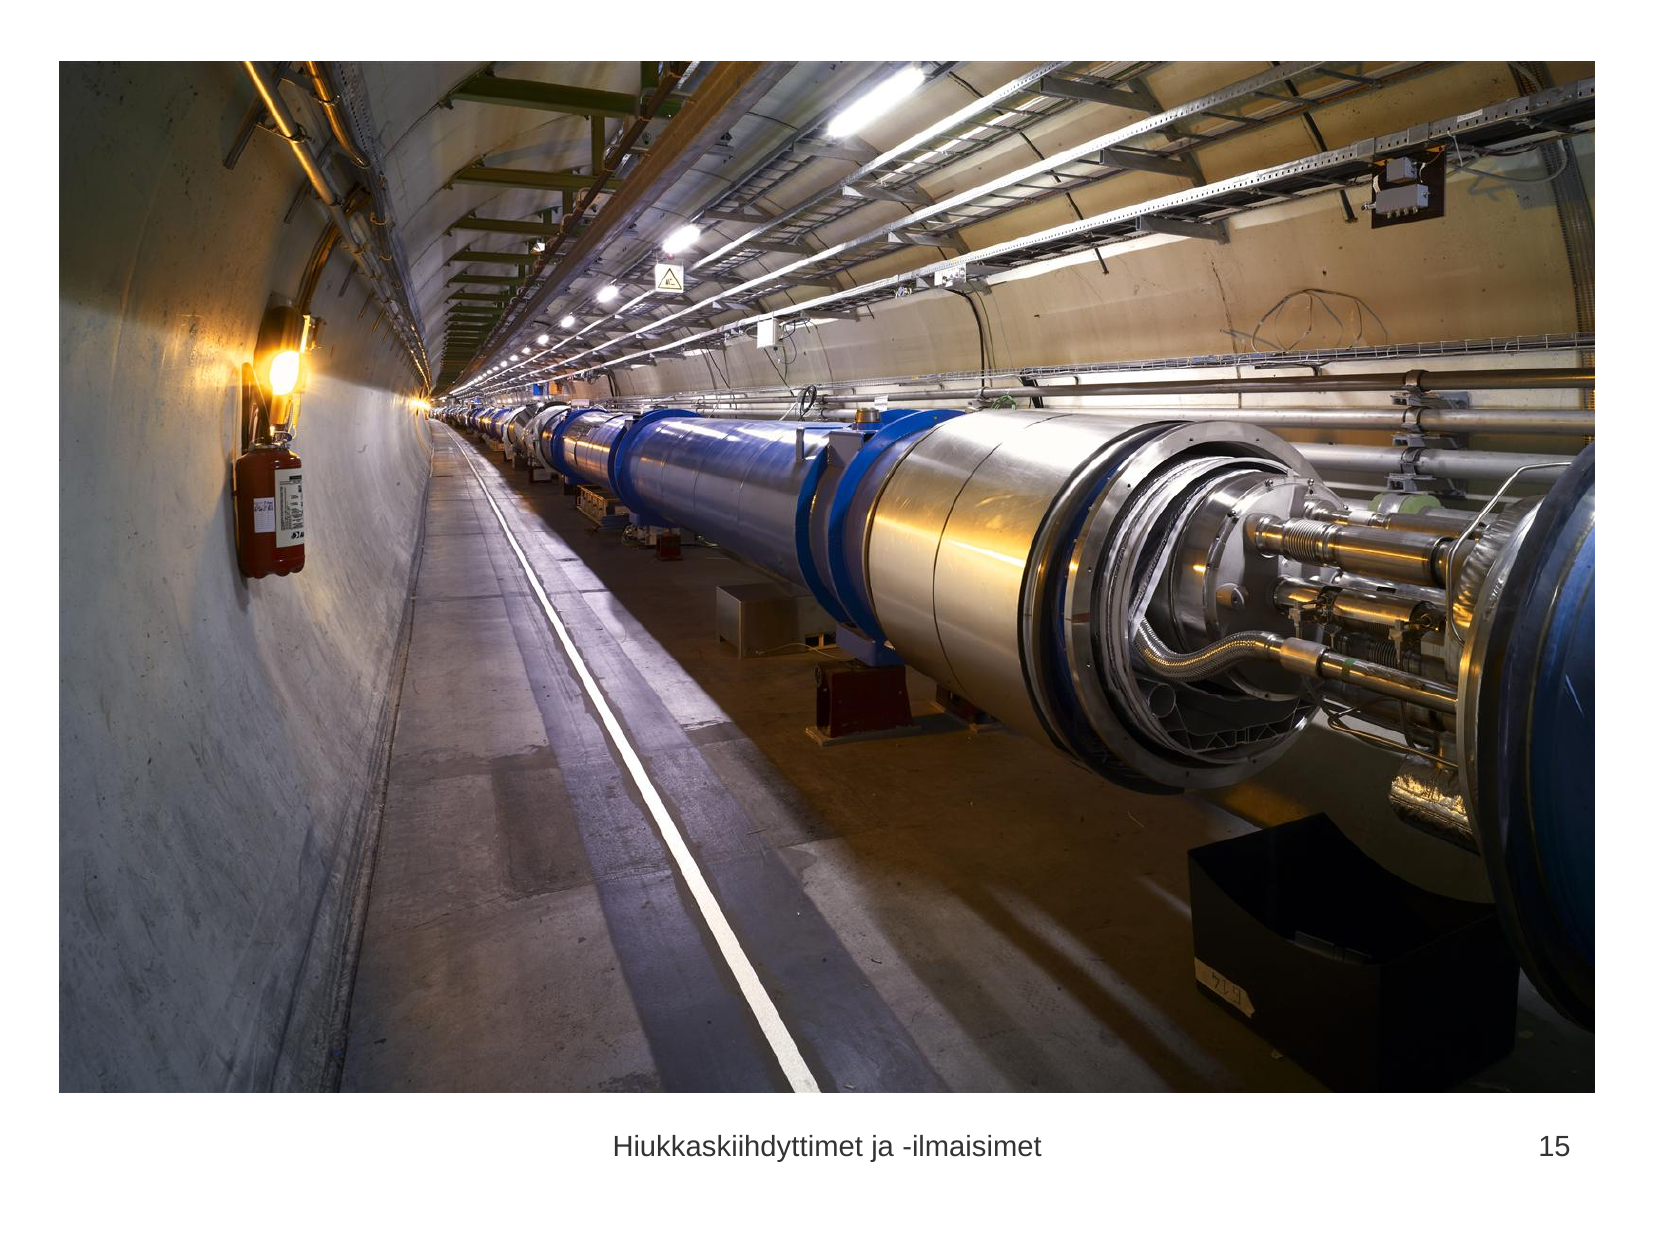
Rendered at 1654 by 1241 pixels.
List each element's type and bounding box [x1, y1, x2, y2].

picture [59, 61, 1595, 1093]
